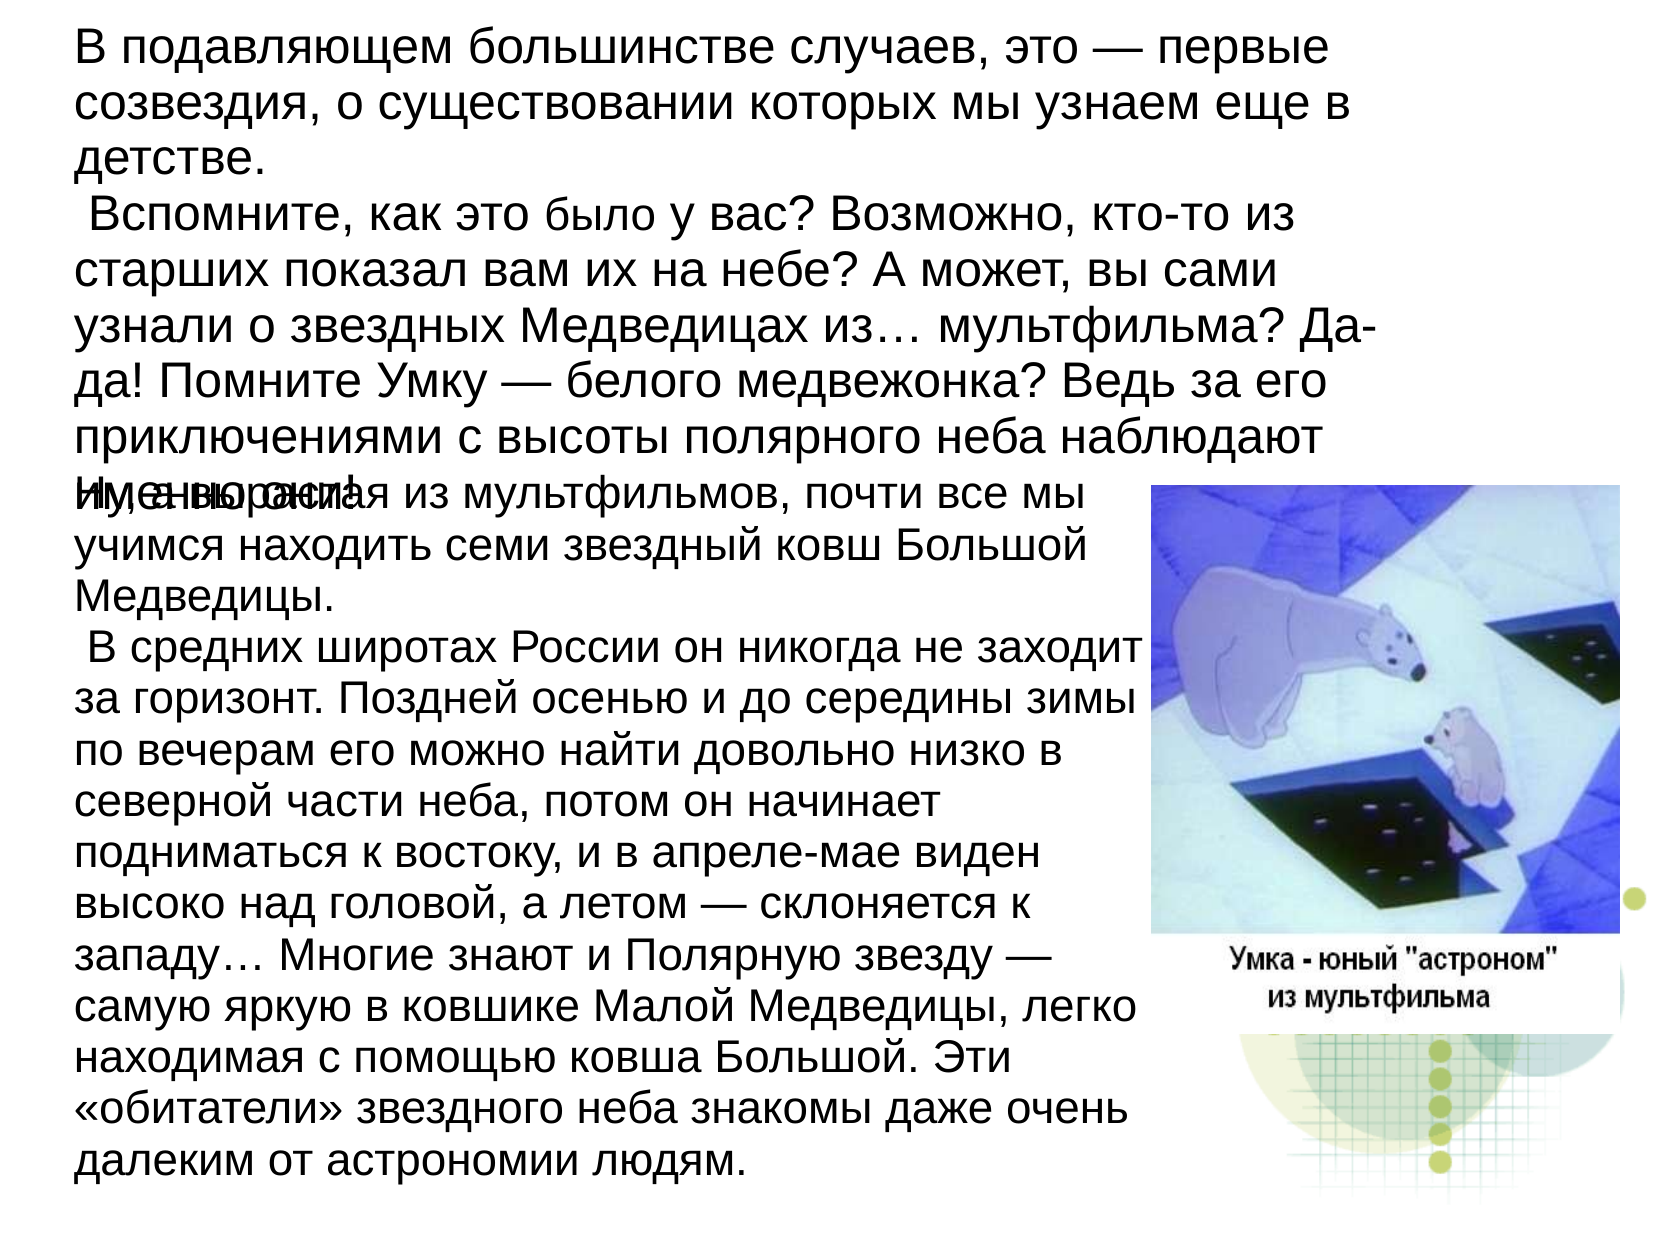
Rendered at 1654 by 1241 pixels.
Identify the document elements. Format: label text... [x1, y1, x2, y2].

text_box Ну, а вырастая из мультфильмов, почти все мы учимся находить семи звездный ковш Большой Медведицы. В средних широтах России он никогда не заходит за горизонт. Поздней осенью и до середины зимы по вечерам его можно найти довольно низко в северной части неба, потом он начинает подниматься к востоку, и в апреле-мае виден высоко над головой, а летом — склоняется к западу… Многие знают и Полярную звезду — самую яркую в ковшике Малой Медведицы, легко находимая с помощью ковша Большой. Эти «обитатели» звездного неба знакомы даже очень далеким от астрономии людям. [59, 459, 1210, 1241]
picture [1151, 485, 1654, 1211]
text_box В подавляющем большинстве случаев, это — первые созвездия, о существовании которых мы узнаем еще в детстве. Вспомните, как это было у вас? Возможно, кто-то из старших показал вам их на небе? А может, вы сами узнали о звездных Медведицах из… мультфильма? Да-да! Помните Умку — белого медвежонка? Ведь за его приключениями с высоты полярного неба наблюдают именно они! [59, 10, 1418, 485]
